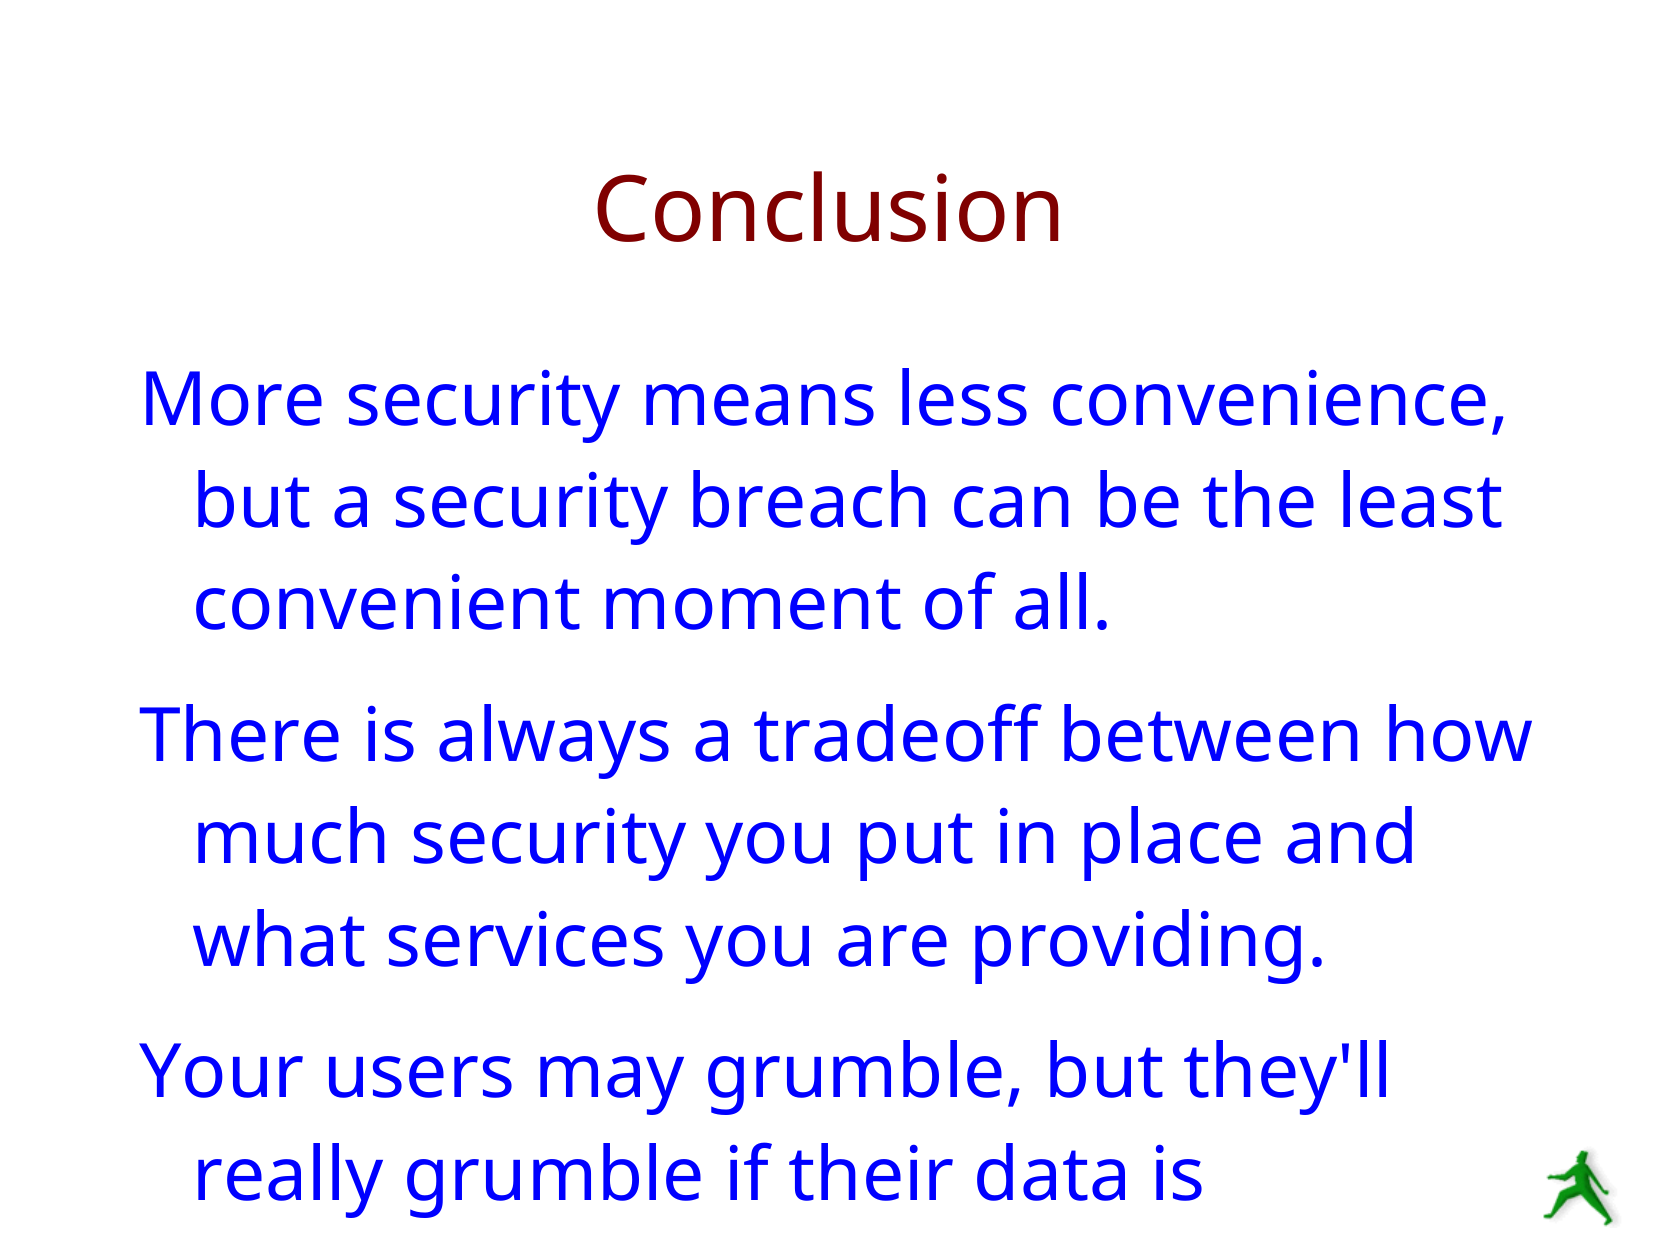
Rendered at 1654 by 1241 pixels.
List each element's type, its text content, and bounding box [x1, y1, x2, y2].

list More security means less convenience, but a security breach can be the least convenient moment of all. There is always a tradeoff between how much security you put in place and what services you are providing. Your users may grumble, but they'll really grumble if their data is compromised – Remind them of this :-) [121, 344, 1560, 1207]
picture [1541, 1135, 1633, 1228]
title Conclusion [87, 97, 1572, 316]
